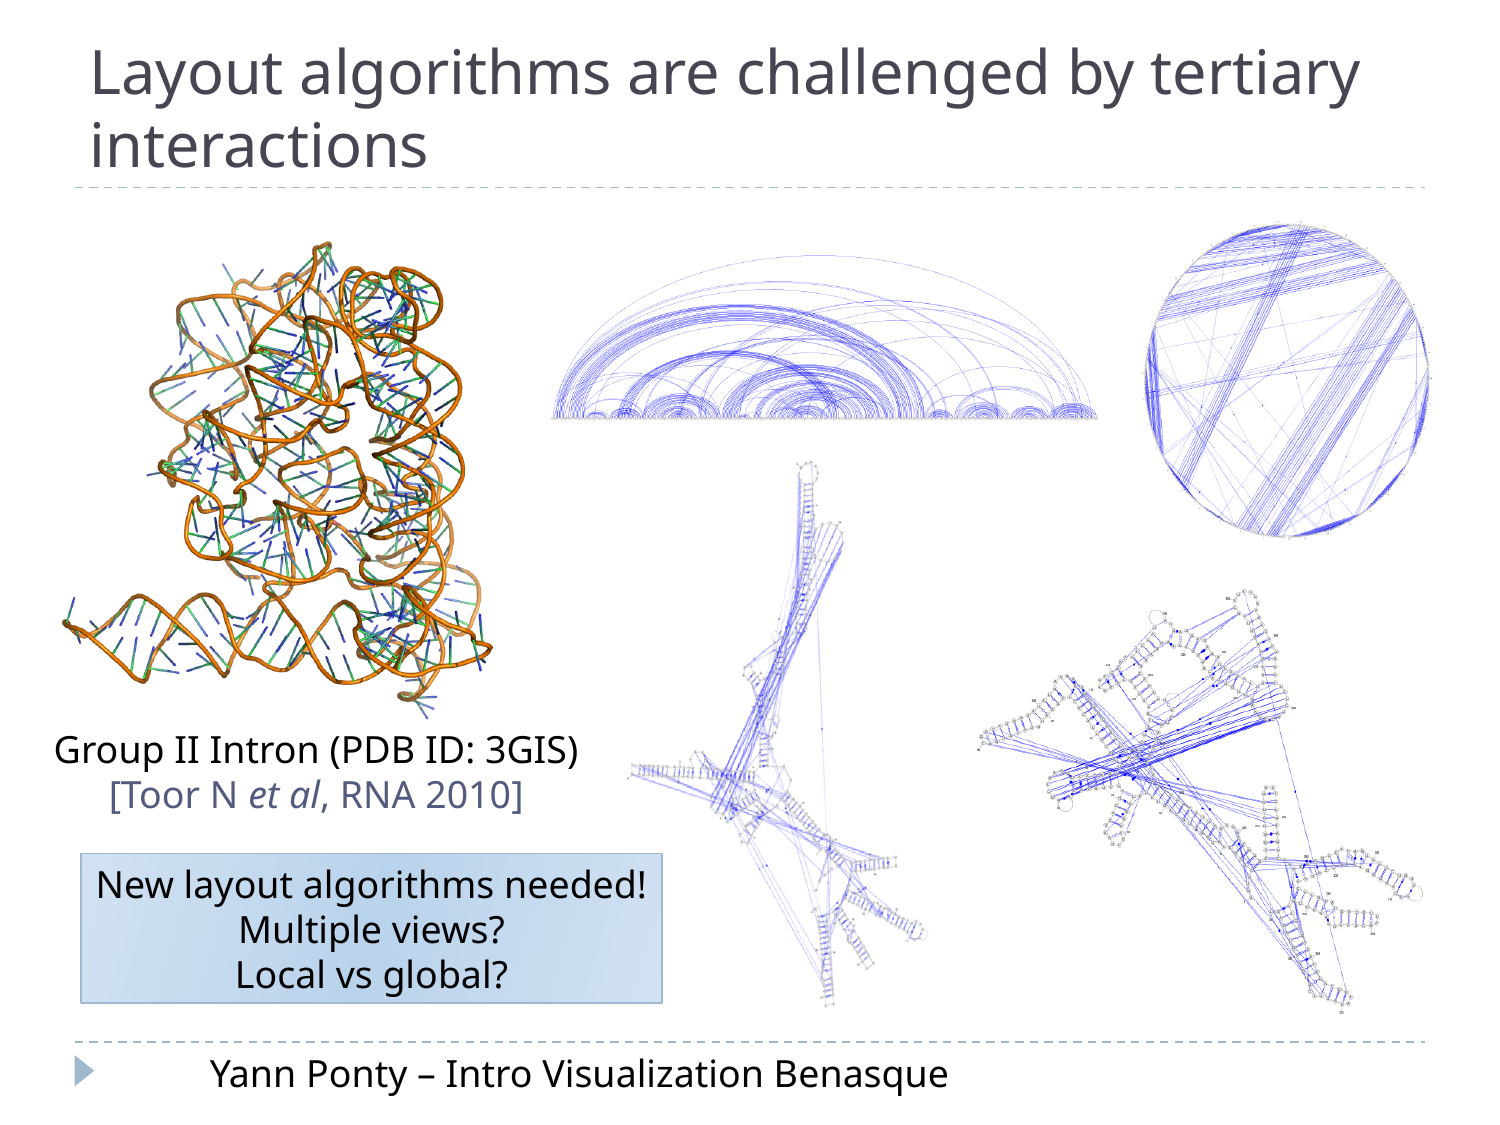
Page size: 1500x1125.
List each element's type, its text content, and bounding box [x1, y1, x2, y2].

picture [1125, 221, 1449, 540]
title Layout algorithms are challenged by tertiary interactions [75, 24, 1425, 188]
text_box Group II Intron (PDB ID: 3GIS) [Toor N et al, RNA 2010] [38, 718, 594, 824]
text_box New layout algorithms needed! Multiple views? Local vs global? [80, 853, 663, 1004]
picture [50, 215, 523, 718]
picture [549, 228, 1449, 1038]
